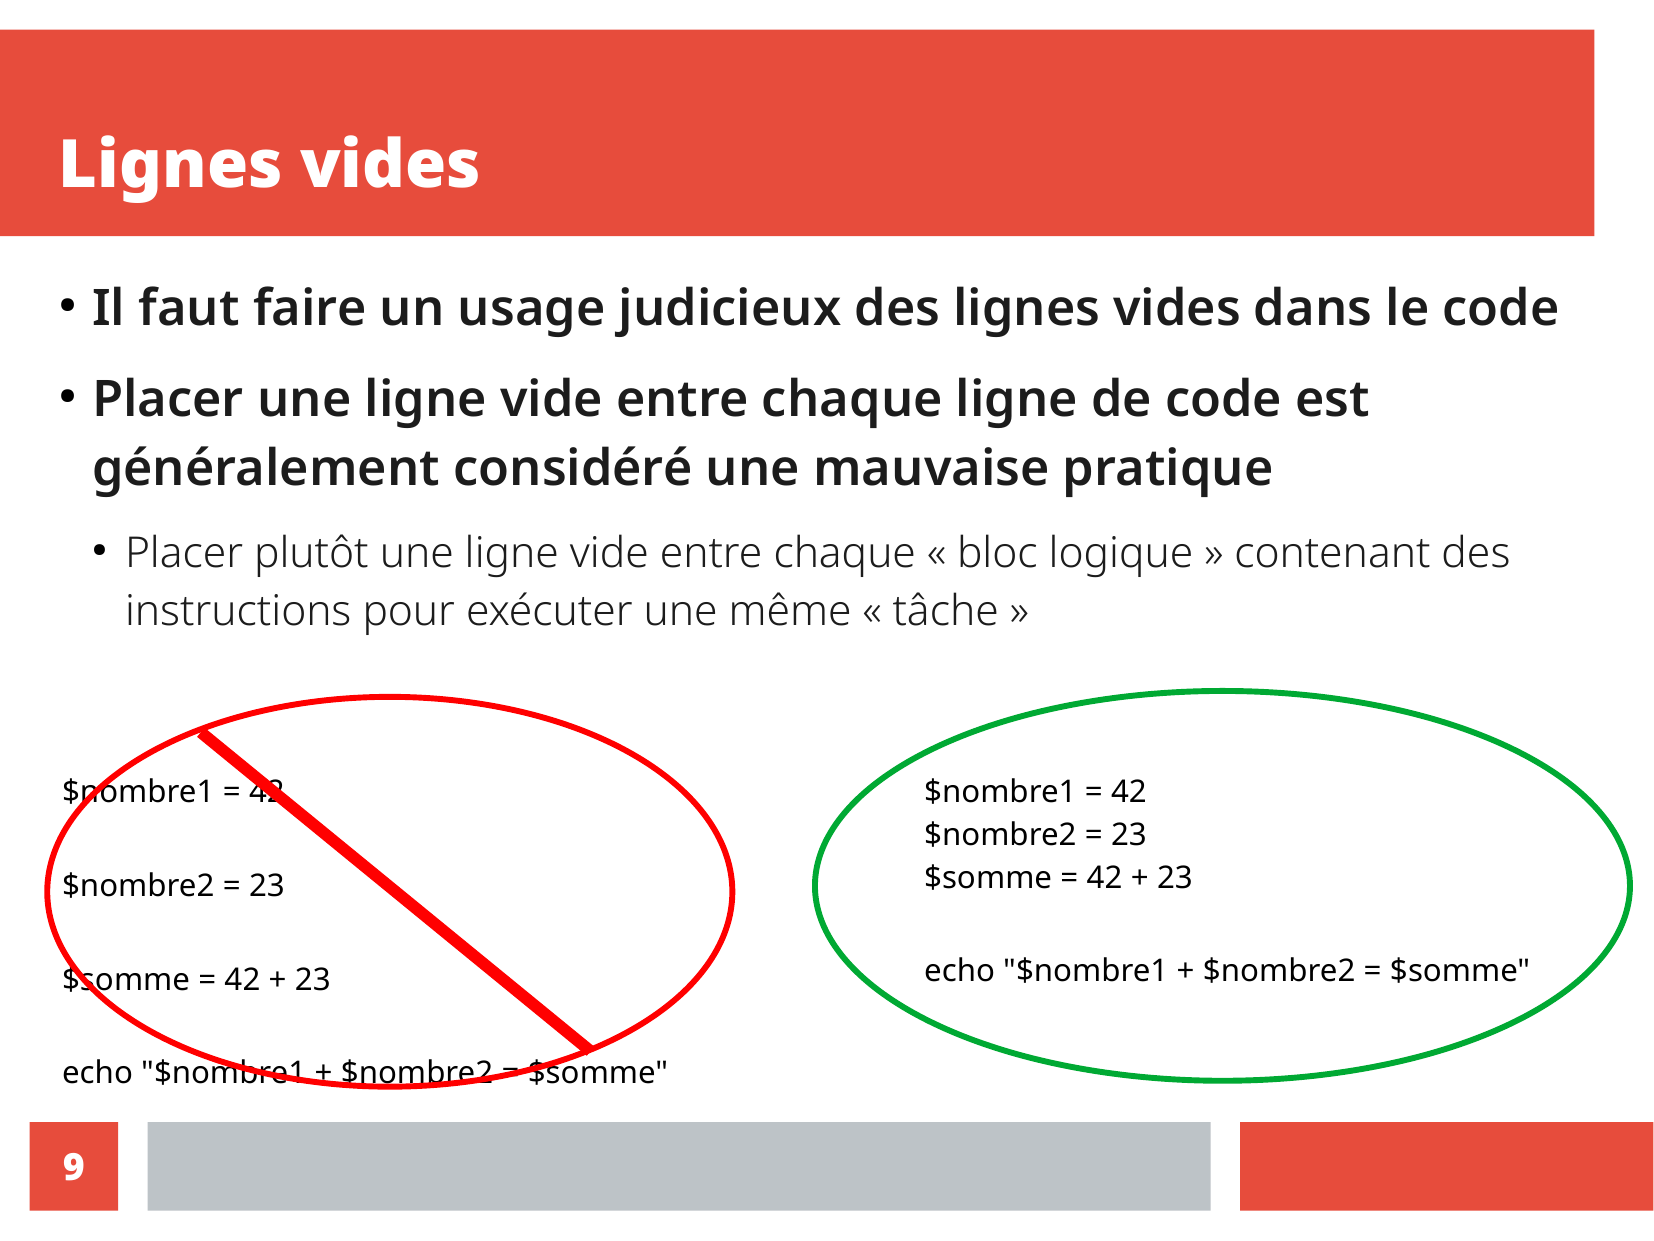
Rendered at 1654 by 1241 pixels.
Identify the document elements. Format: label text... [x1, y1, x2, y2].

title Lignes vides [59, 59, 1595, 207]
list Il faut faire un usage judicieux des lignes vides dans le code Placer une ligne vide entre chaque ligne de code est généralement considéré une mauvaise pratique Placer plutôt une ligne vide entre chaque « bloc logique » contenant des instructions pour exécuter une même « tâche » [59, 271, 1565, 680]
text_box $nombre1 = 42 $nombre2 = 23 $somme = 42 + 23 echo "$nombre1 + $nombre2 = $somme" [247, 761, 729, 1045]
text_box $nombre1 = 42 $nombre2 = 23 $somme = 42 + 23 echo "$nombre1 + $nombre2 = $somme" [47, 761, 128, 862]
text_box $nombre1 = 42 $nombre2 = 23 $somme = 42 + 23 echo "$nombre1 + $nombre2 = $somme" [909, 957, 1607, 1125]
text_box $nombre1 = 42 $nombre2 = 23 $somme = 42 + 23 echo "$nombre1 + $nombre2 = $somme" [47, 761, 745, 1125]
text_box $nombre1 = 42 $nombre2 = 23 $somme = 42 + 23 echo "$nombre1 + $nombre2 = $somme" [909, 761, 1607, 1077]
text_box $nombre1 = 42 $nombre2 = 23 $somme = 42 + 23 echo "$nombre1 + $nombre2 = $somme" [1543, 761, 1607, 815]
text_box $nombre1 = 42 $nombre2 = 23 $somme = 42 + 23 echo "$nombre1 + $nombre2 = $somme" [51, 761, 579, 1083]
